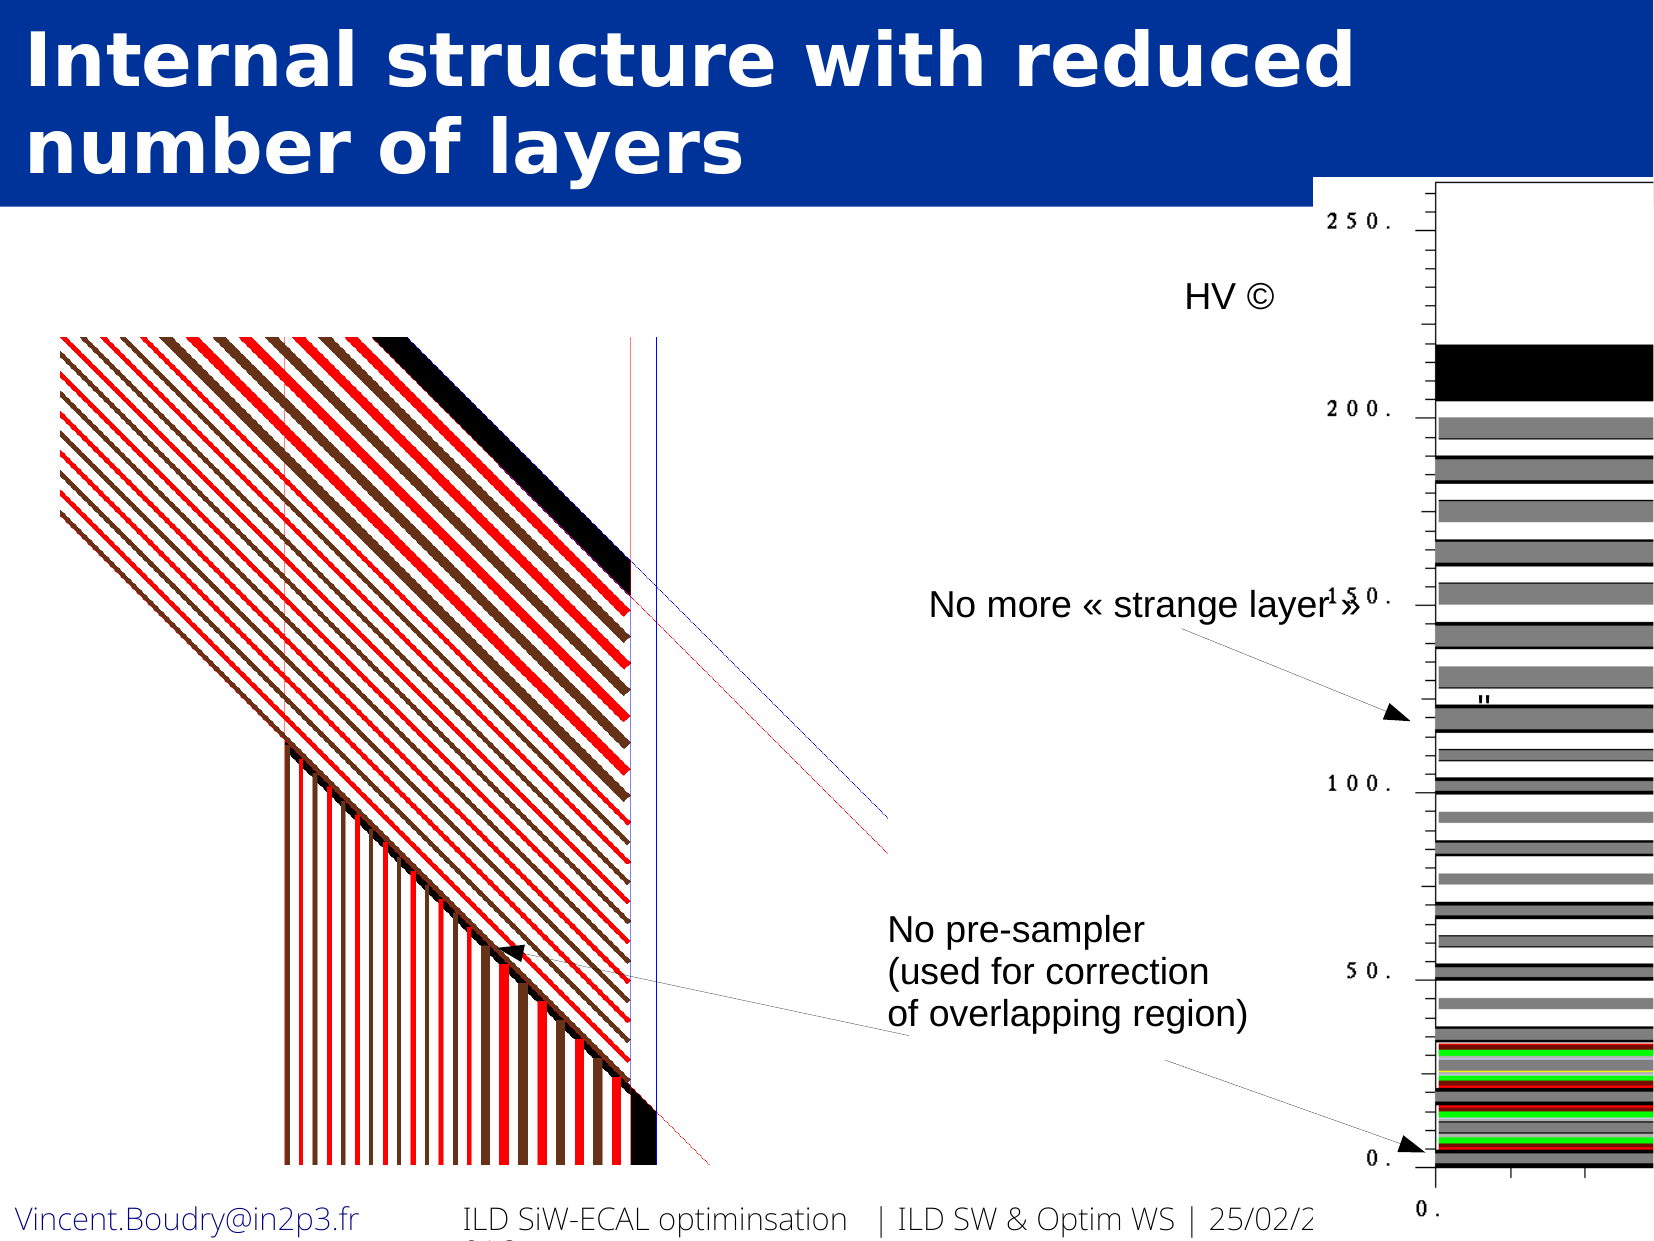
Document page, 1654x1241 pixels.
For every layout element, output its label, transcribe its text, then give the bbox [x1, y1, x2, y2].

text_box HV © [1169, 268, 1300, 325]
text_box No more « strange layer » [913, 575, 1378, 633]
text_box No pre-sampler (used for correction of overlapping region) [888, 900, 1265, 1042]
picture [1313, 177, 1654, 1241]
title Internal structure with reduced number of layers [24, 16, 1635, 192]
picture [60, 337, 888, 1165]
